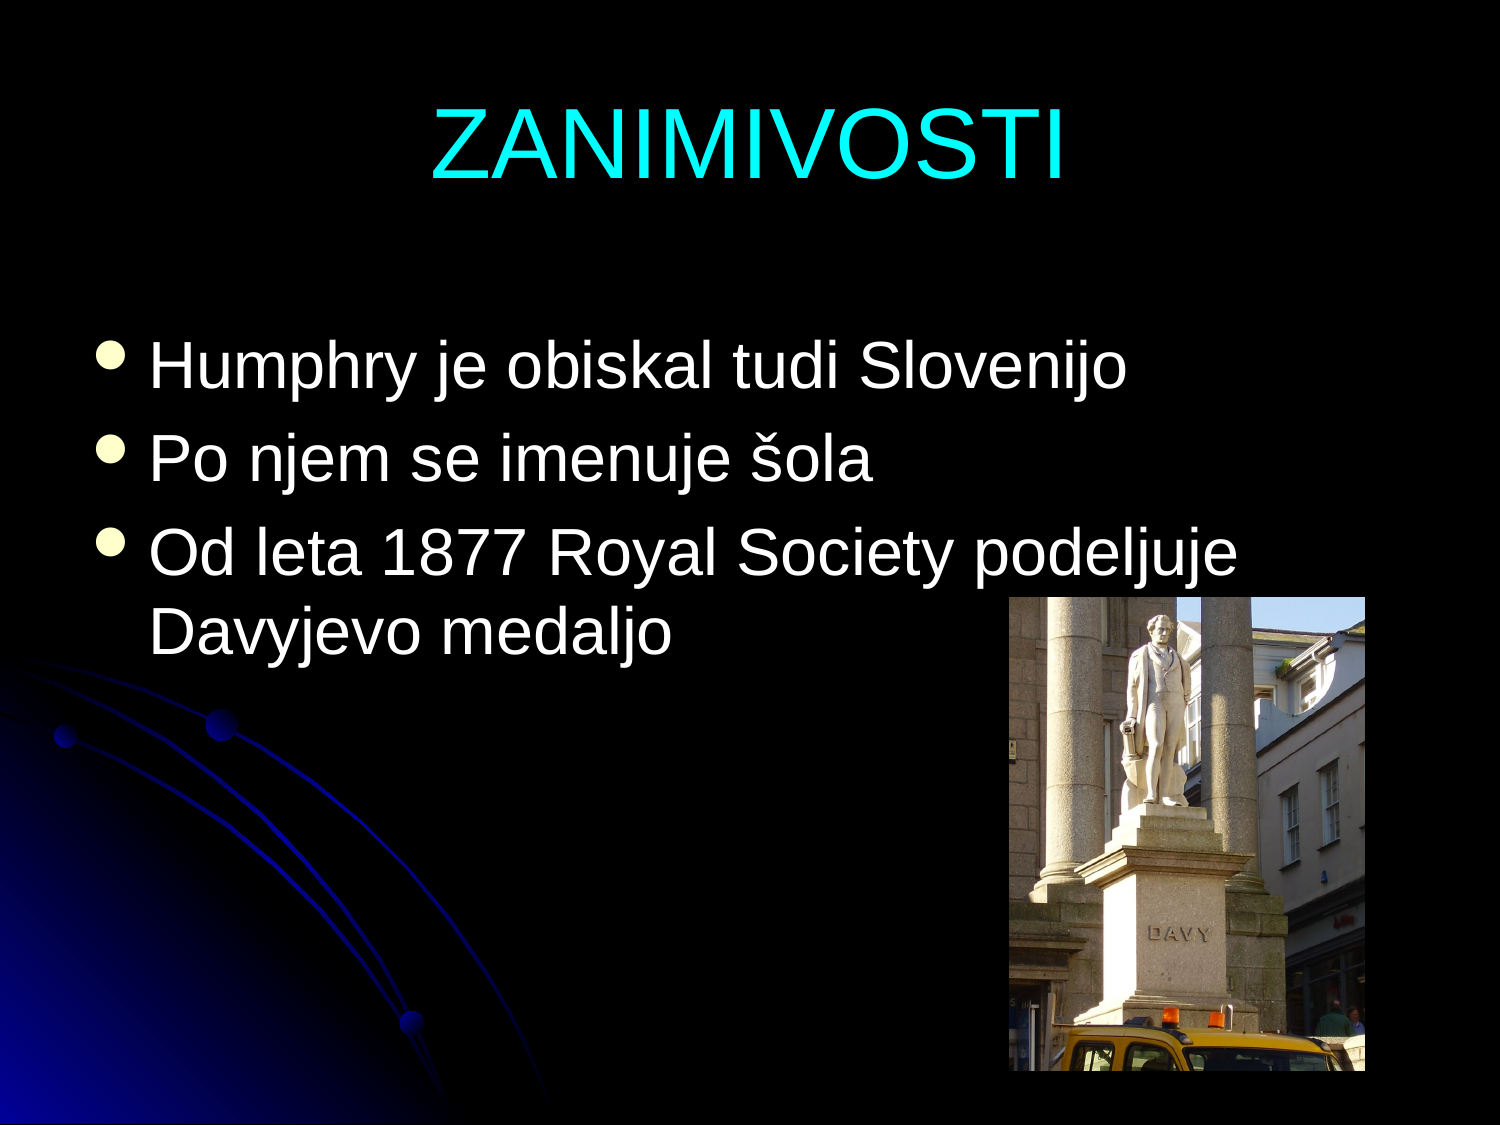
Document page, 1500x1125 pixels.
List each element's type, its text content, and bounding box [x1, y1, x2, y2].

picture [1009, 597, 1365, 1071]
title ZANIMIVOSTI [75, 45, 1425, 233]
list Humphry je obiskal tudi Slovenijo Po njem se imenuje šola Od leta 1877 Royal Society podeljuje Davyjevo medaljo [76, 314, 1427, 1058]
